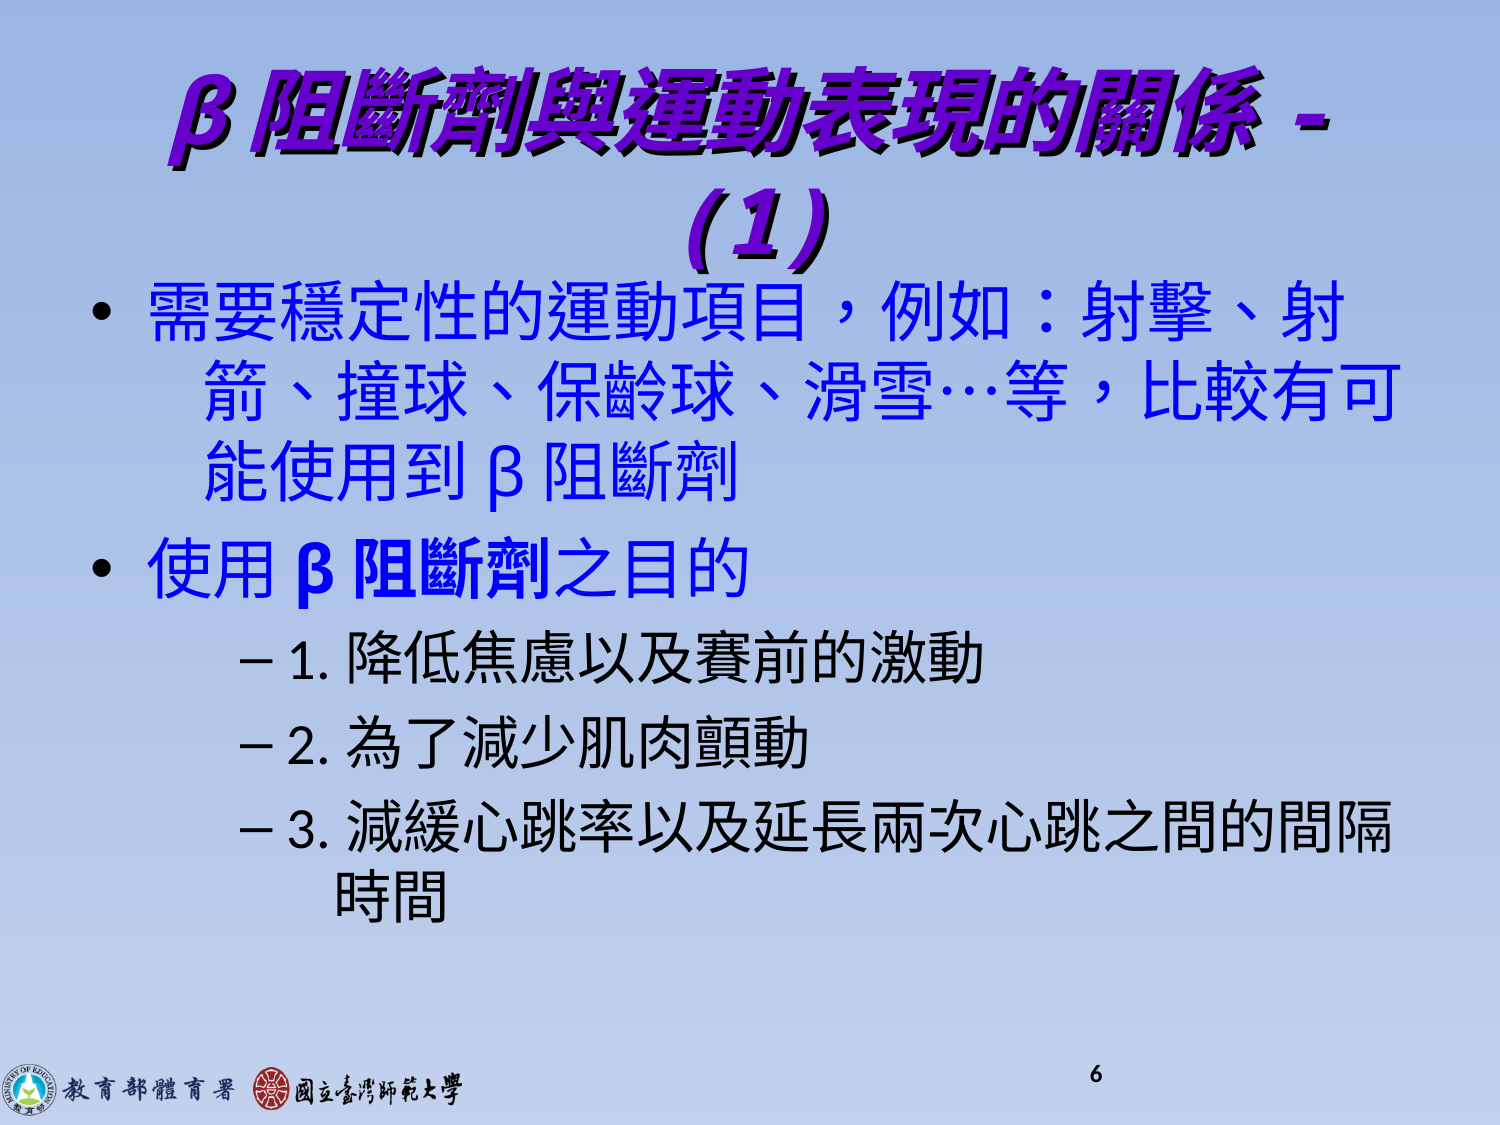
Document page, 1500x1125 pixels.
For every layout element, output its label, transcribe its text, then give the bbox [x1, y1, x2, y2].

title β阻斷劑與運動表現的關係-(1) [75, 45, 1426, 233]
list 需要穩定性的運動項目，例如：射擊、射箭、撞球、保齡球、滑雪…等，比較有可能使用到β阻斷劑 使用β阻斷劑之目的 1.降低焦慮以及賽前的激動 2.為了減少肌肉顫動 3.減緩心跳率以及延長兩次心跳之間的間隔時間 [75, 262, 1426, 1005]
text_box [1074, 1042, 1426, 1103]
